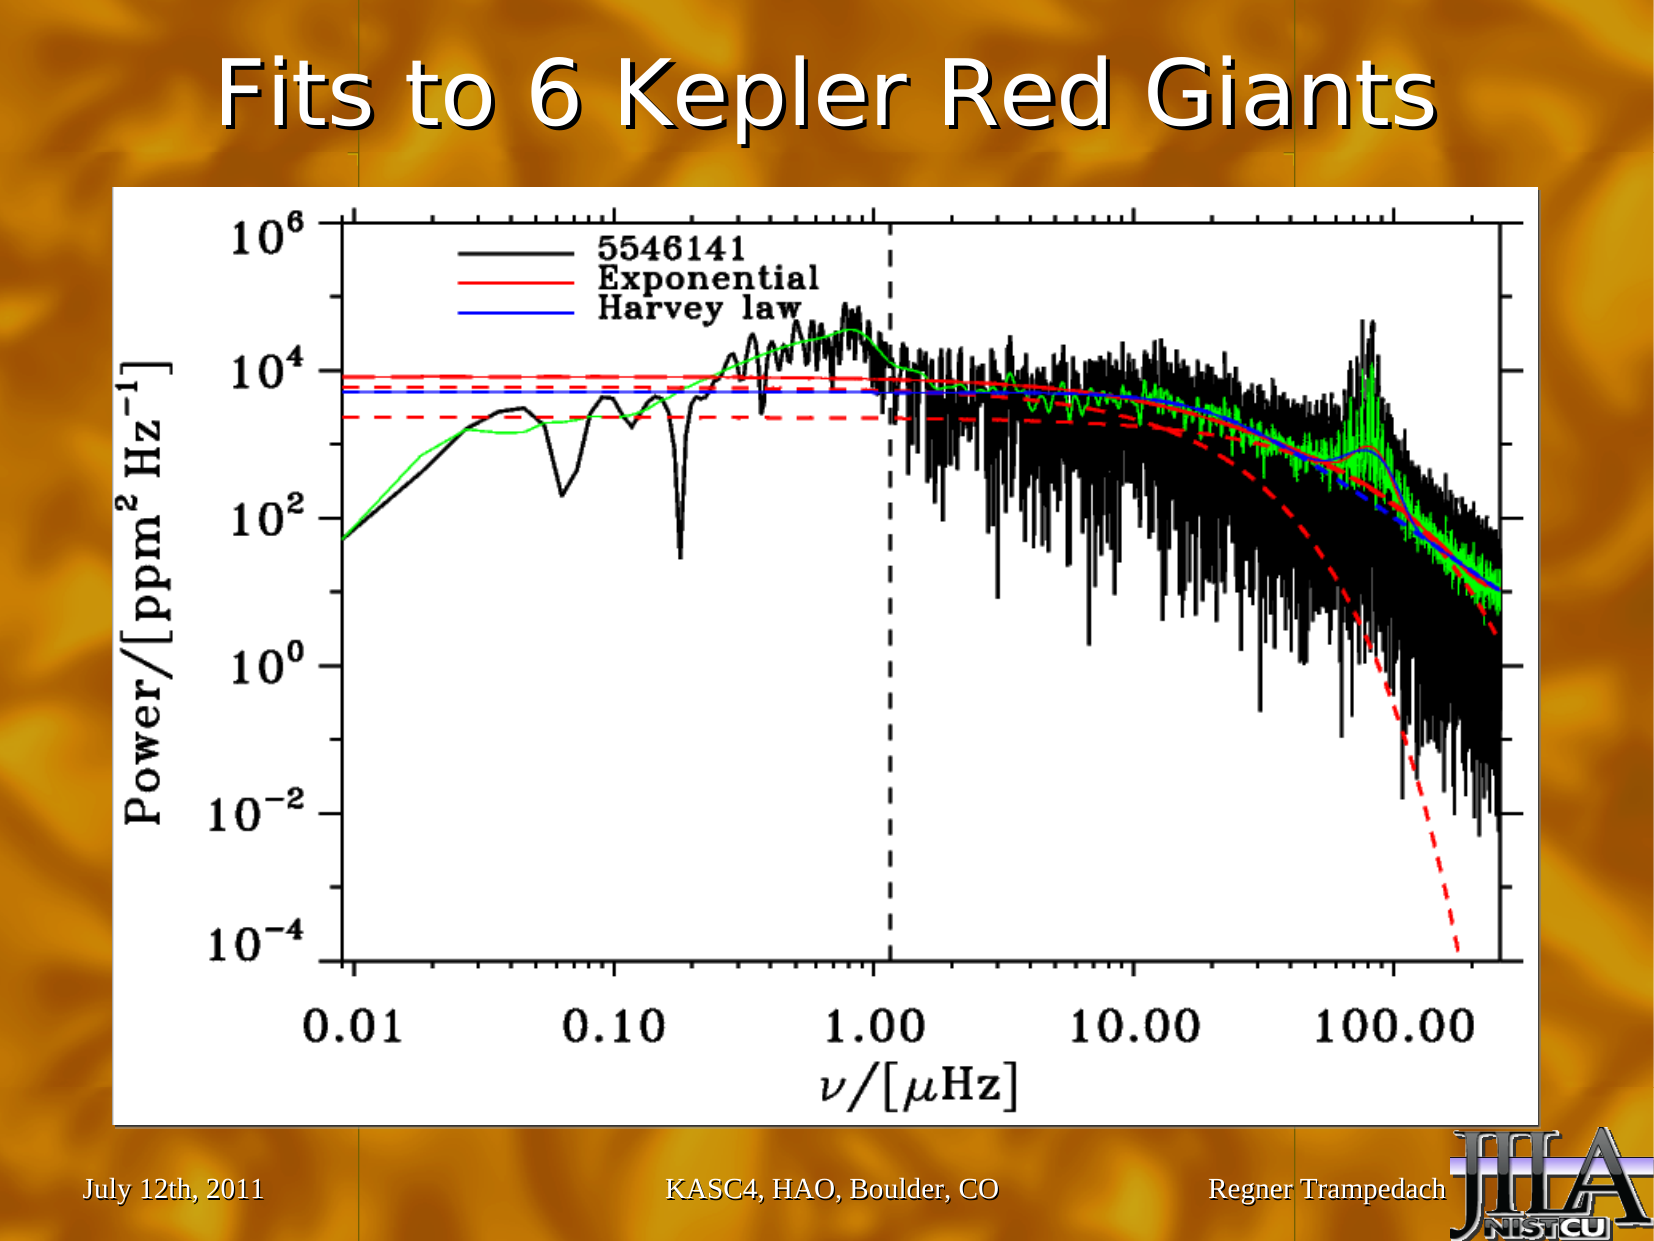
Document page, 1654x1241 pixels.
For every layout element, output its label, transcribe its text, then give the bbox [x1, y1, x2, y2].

picture [0, 0, 1654, 1241]
title Fits to 6 Kepler Red Giants [82, 0, 1571, 188]
